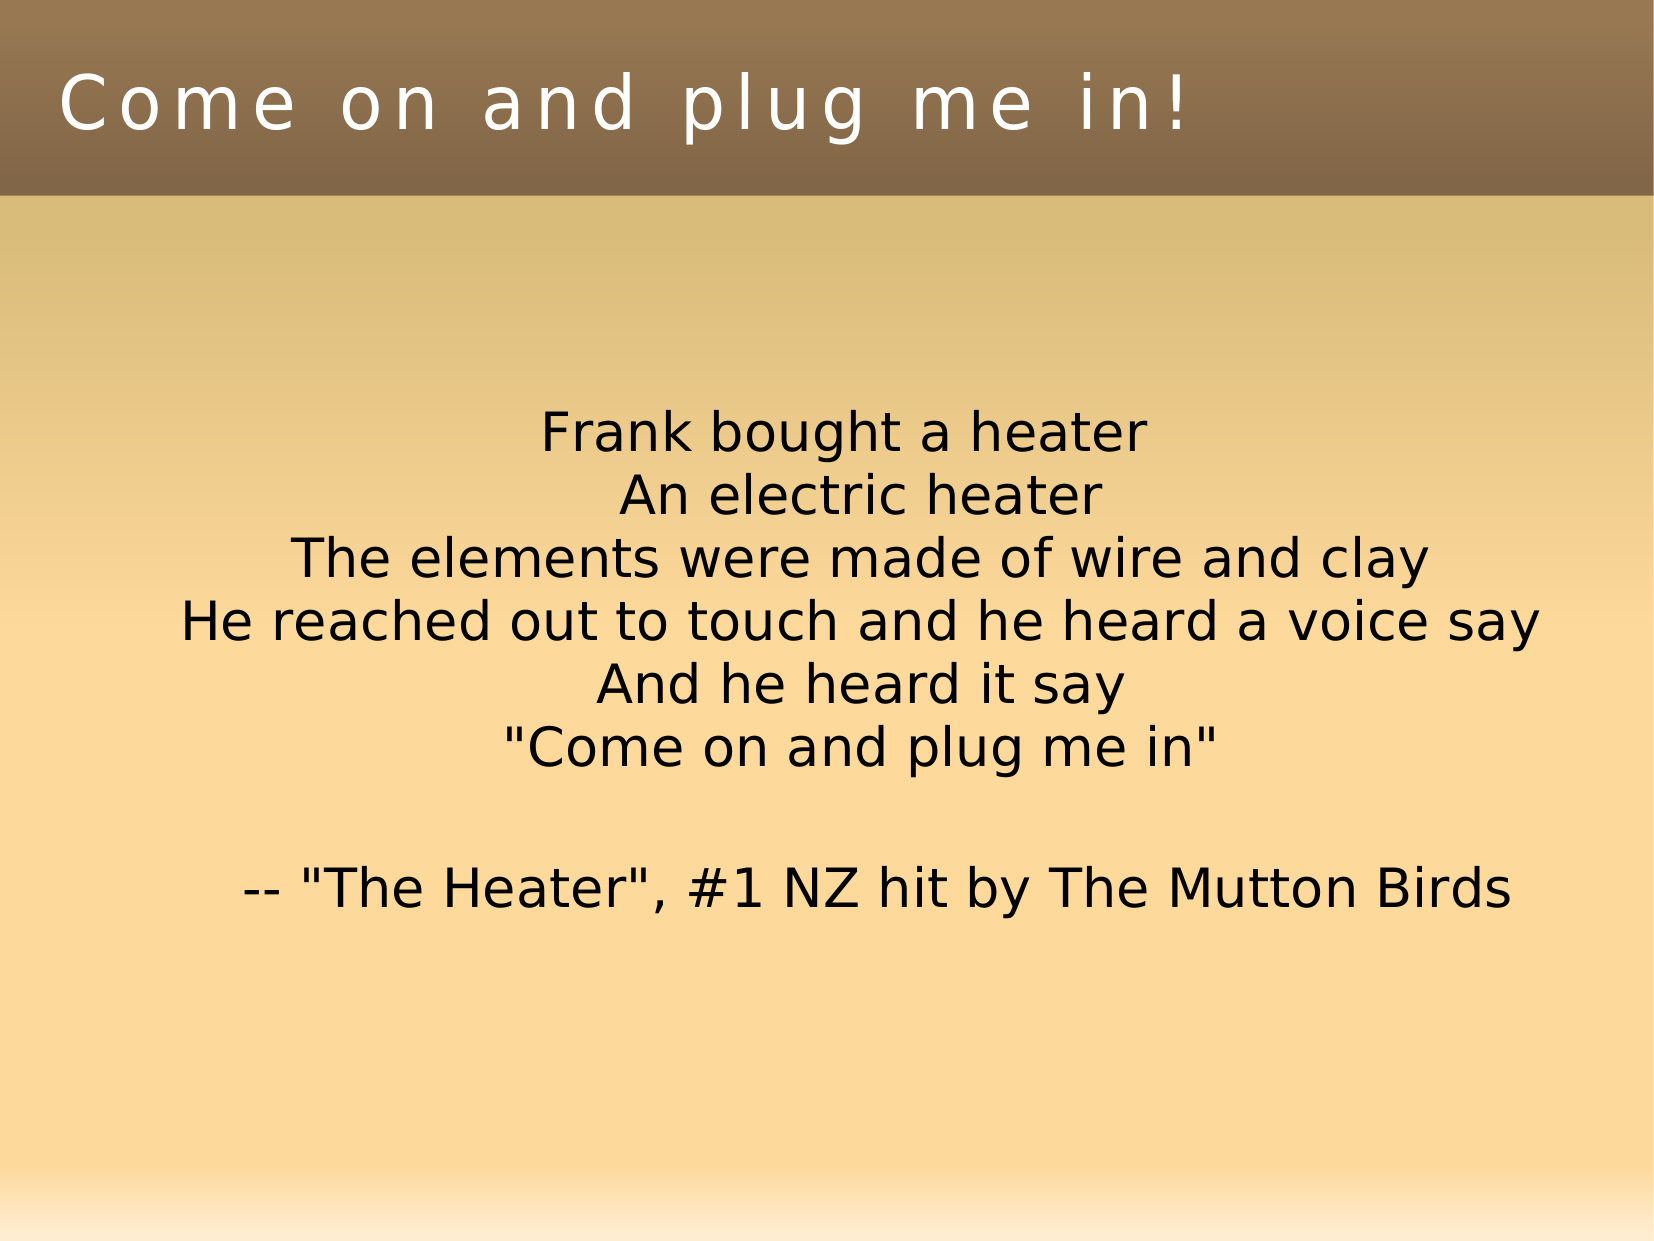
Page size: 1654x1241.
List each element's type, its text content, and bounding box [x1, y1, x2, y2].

picture [0, 0, 1654, 1241]
subtitle Frank bought a heater An electric heater The elements were made of wire and clay He reached out to touch and he heard a voice say And he heard it say "Come on and plug me in" -- "The Heater", #1 NZ hit by The Mutton Birds [82, 290, 1571, 1109]
title Come on and plug me in! [59, 29, 1595, 178]
